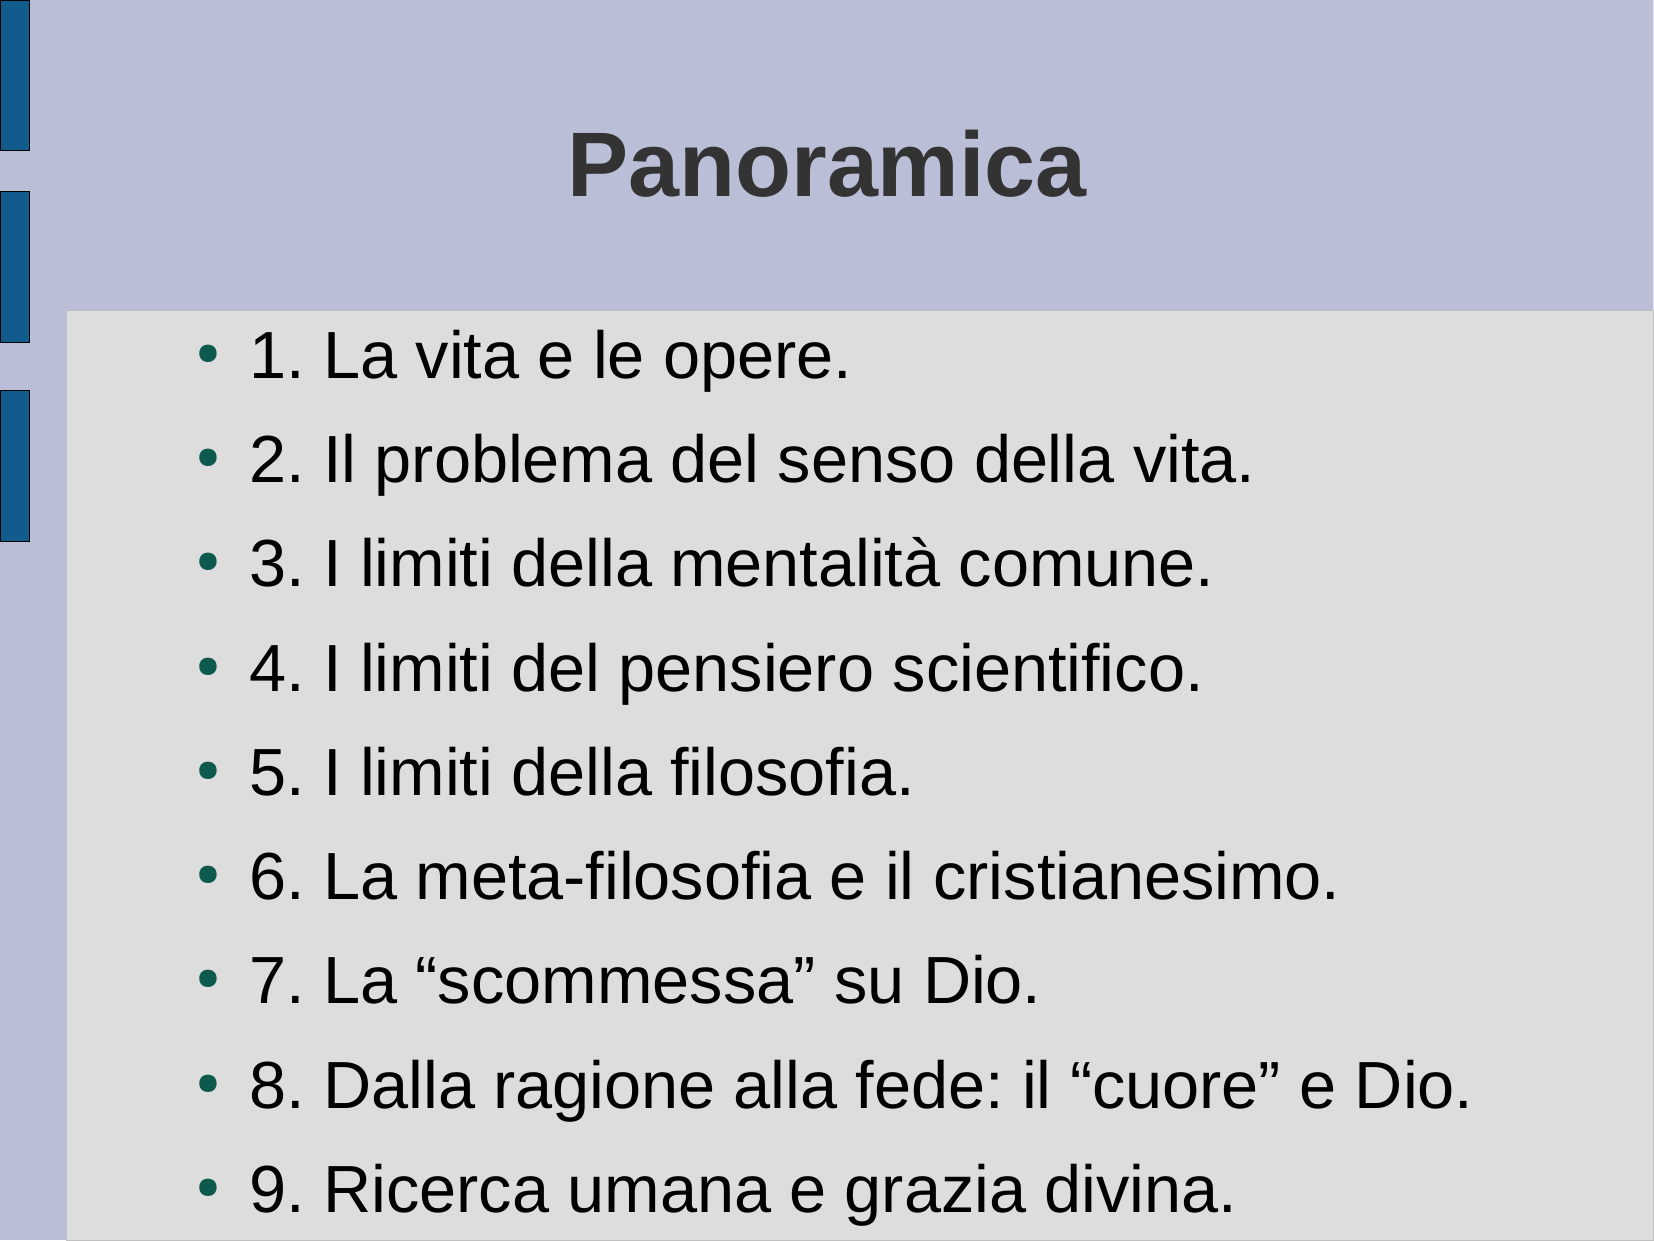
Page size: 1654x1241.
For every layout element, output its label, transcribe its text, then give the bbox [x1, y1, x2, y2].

title Panoramica [121, 61, 1534, 269]
list 1. La vita e le opere. 2. Il problema del senso della vita. 3. I limiti della mentalità comune. 4. I limiti del pensiero scientifico. 5. I limiti della filosofia. 6. La meta-filosofia e il cristianesimo. 7. La “scommessa” su Dio. 8. Dalla ragione alla fede: il “cuore” e Dio. 9. Ricerca umana e grazia divina. [178, 317, 1570, 1227]
